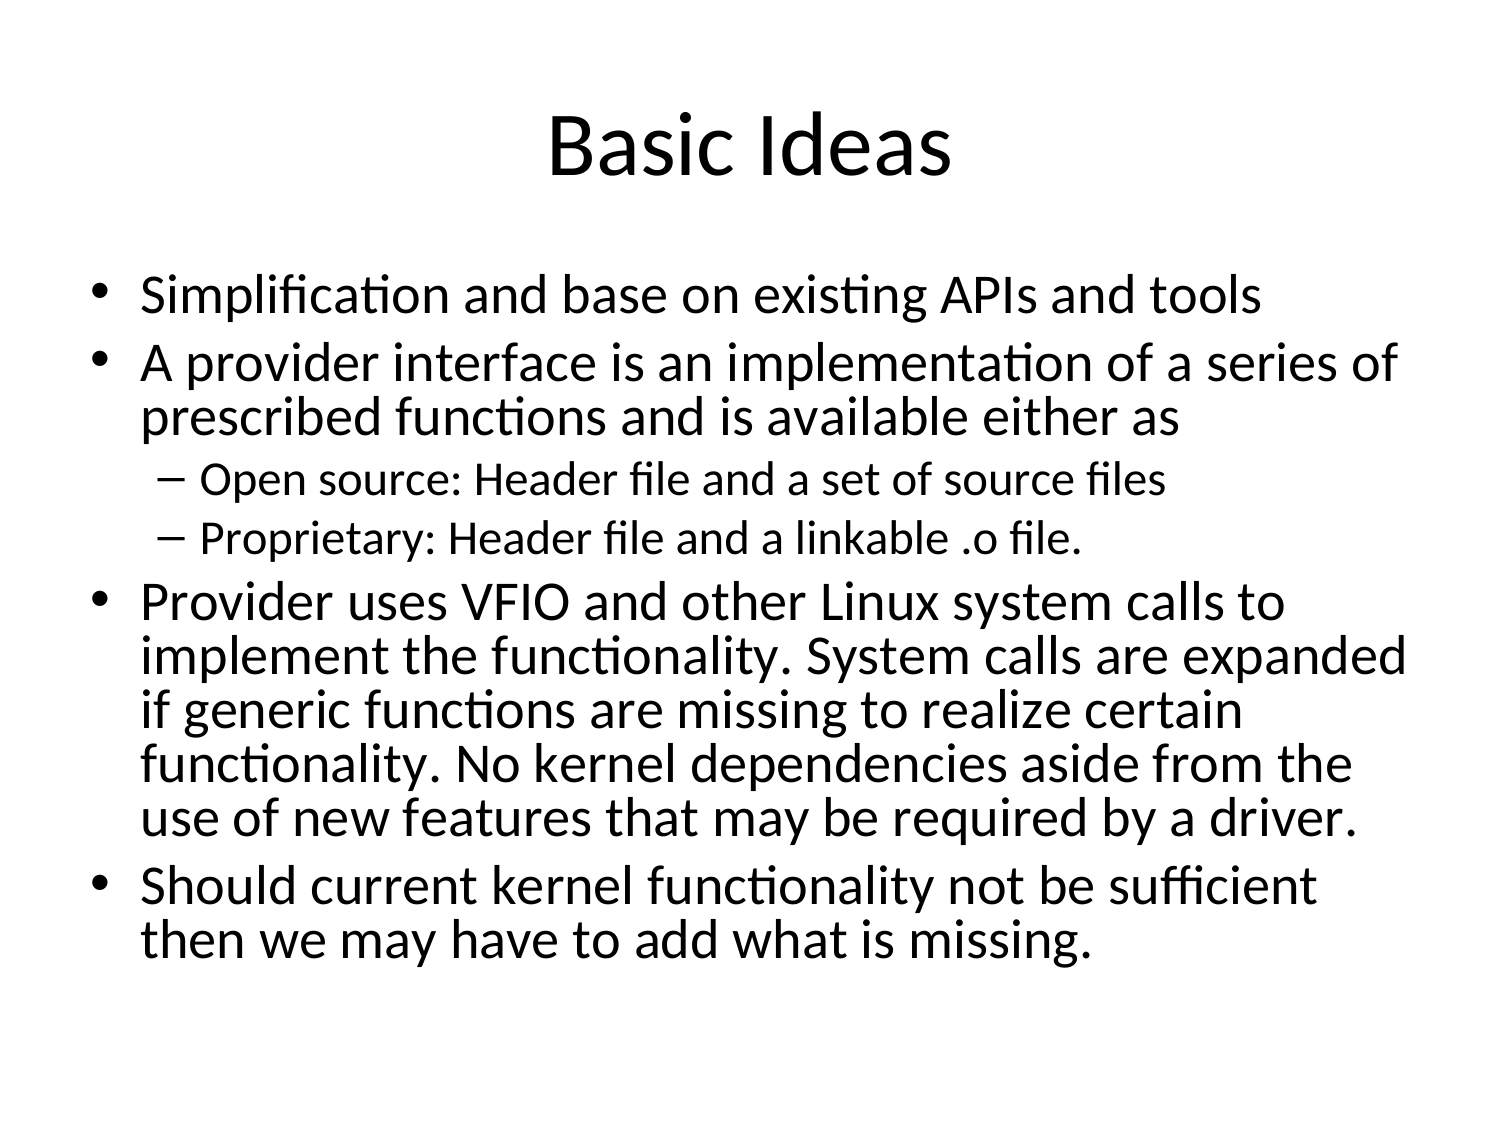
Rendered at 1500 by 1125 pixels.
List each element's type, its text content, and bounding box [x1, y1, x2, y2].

title Basic Ideas [75, 45, 1426, 233]
list Simplification and base on existing APIs and tools A provider interface is an implementation of a series of prescribed functions and is available either as Open source: Header file and a set of source files Proprietary: Header file and a linkable .o file. Provider uses VFIO and other Linux system calls to implement the functionality. System calls are expanded if generic functions are missing to realize certain functionality. No kernel dependencies aside from the use of new features that may be required by a driver. Should current kernel functionality not be sufficient then we may have to add what is missing. [75, 262, 1426, 1005]
